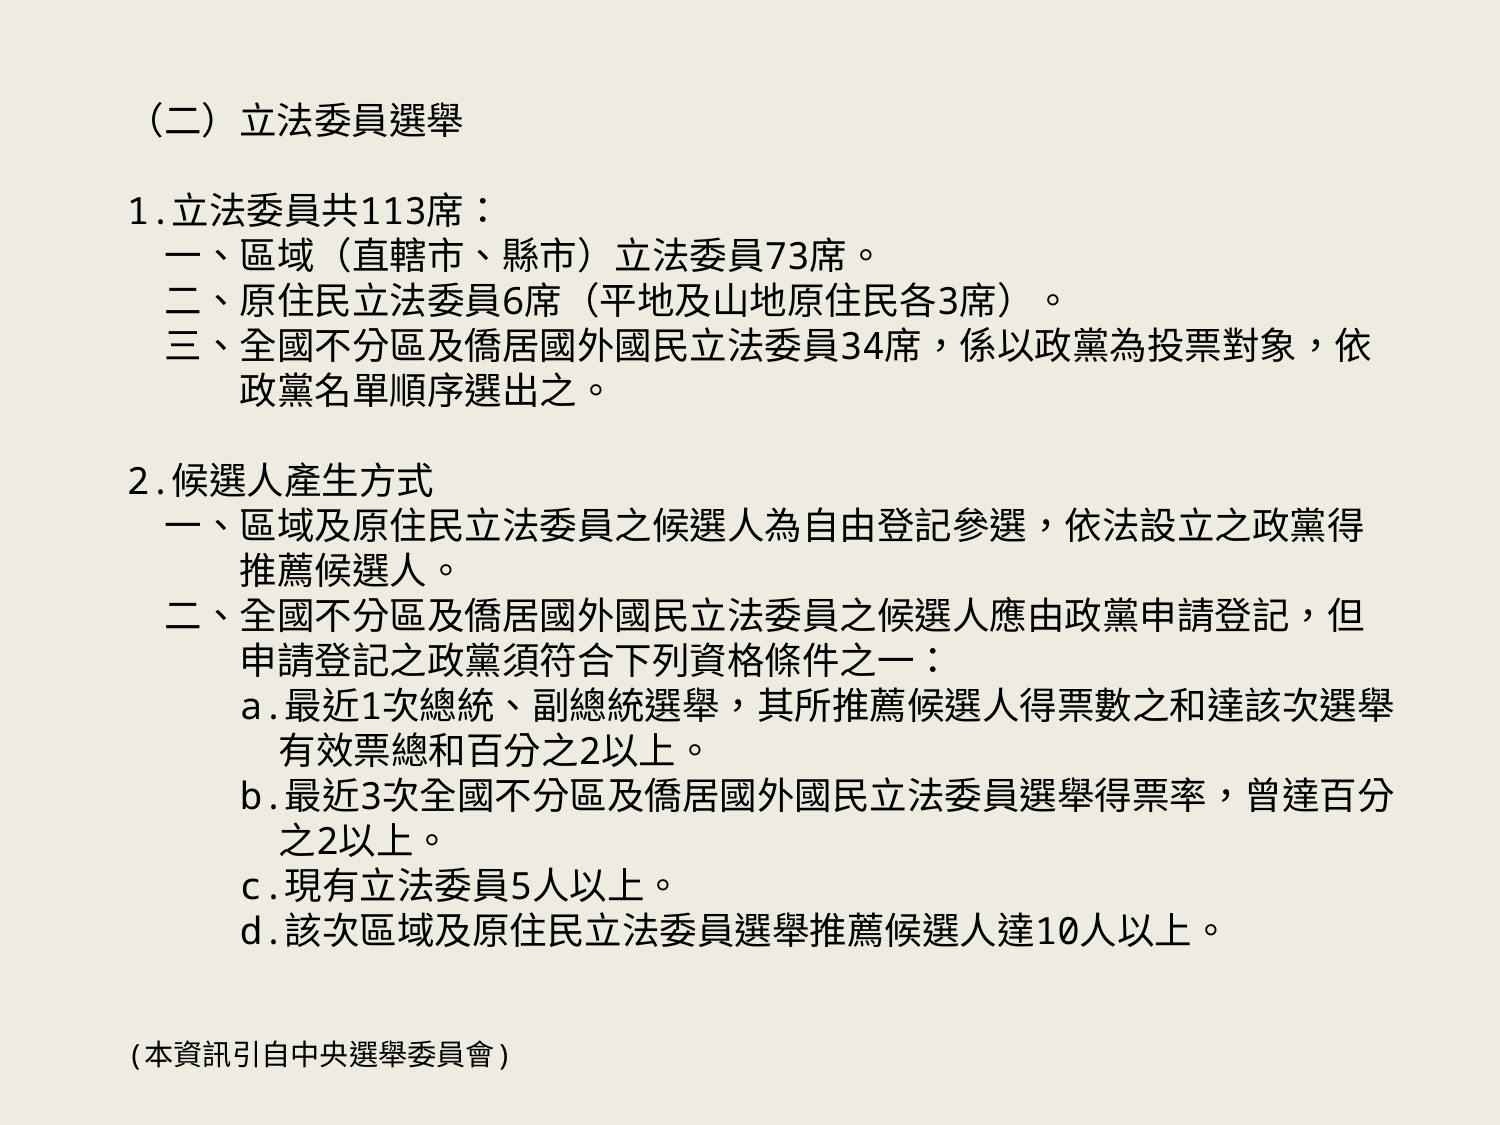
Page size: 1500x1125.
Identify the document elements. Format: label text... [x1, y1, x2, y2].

text_box （二）立法委員選舉 1.立法委員共113席： 一、區域（直轄市、縣市）立法委員73席。 二、原住民立法委員6席（平地及山地原住民各3席）。 三、全國不分區及僑居國外國民立法委員34席，係以政黨為投票對象，依政黨名單順序選出之。 2.候選人產生方式 一、區域及原住民立法委員之候選人為自由登記參選，依法設立之政黨得推薦候選人。 二、全國不分區及僑居國外國民立法委員之候選人應由政黨申請登記，但申請登記之政黨須符合下列資格條件之一： a.最近1次總統、副總統選舉，其所推薦候選人得票數之和達該次選舉有效票總和百分之2以上。 b.最近3次全國不分區及僑居國外國民立法委員選舉得票率，曾達百分之2以上。 c.現有立法委員5人以上。 d.該次區域及原住民立法委員選舉推薦候選人達10人以上。 (本資訊引自中央選舉委員會) [112, 89, 1412, 1079]
